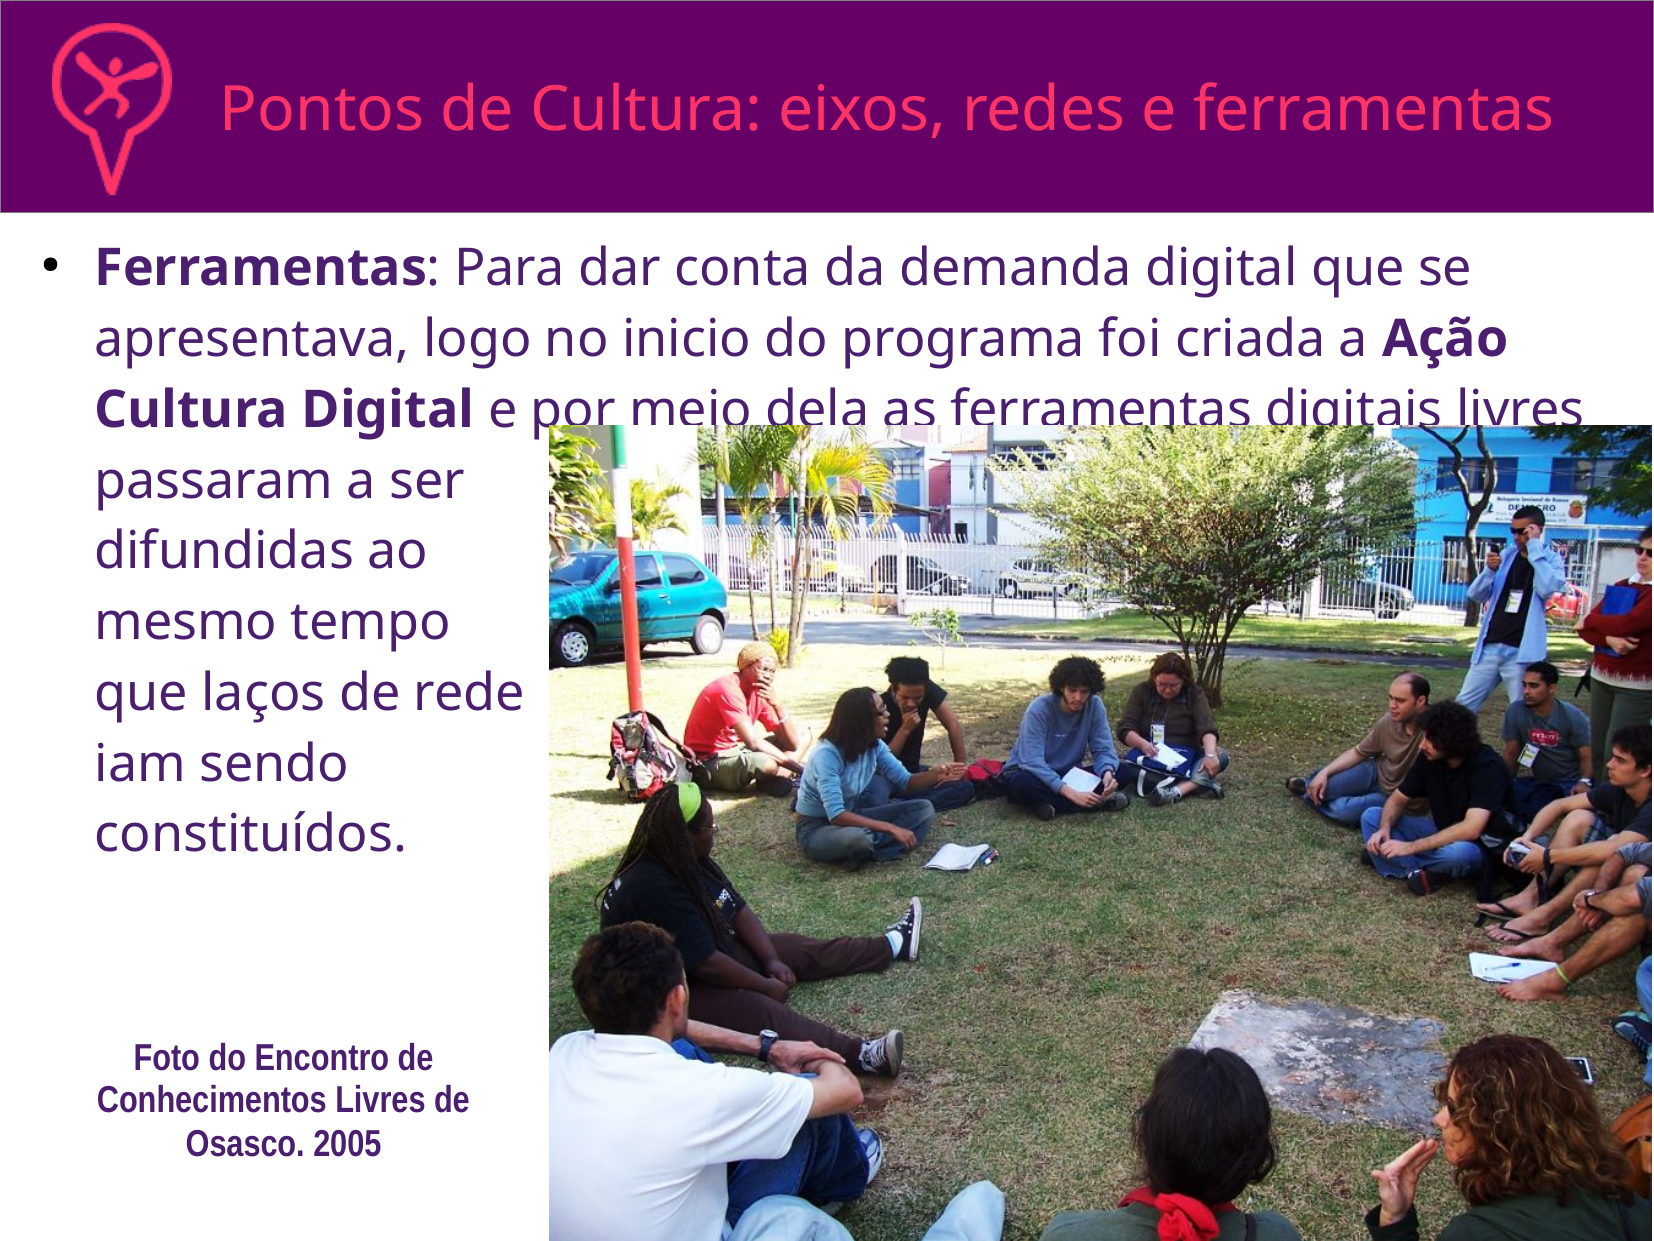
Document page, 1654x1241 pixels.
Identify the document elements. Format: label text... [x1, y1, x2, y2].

text_box Foto do Encontro de Conhecimentos Livres de Osasco. 2005 [70, 1027, 497, 1172]
list Ferramentas: Para dar conta da demanda digital que se apresentava, logo no inicio do programa foi criada a Ação Cultura Digital e por meio dela as ferramentas digitais livres passaram a ser difundidas ao mesmo tempo que laços de rede iam sendo constituídos. [23, 230, 1595, 1115]
picture [549, 425, 1652, 1241]
picture [52, 23, 172, 195]
text_box [0, 0, 1654, 213]
title Pontos de Cultura: eixos, redes e ferramentas [172, 23, 1595, 190]
